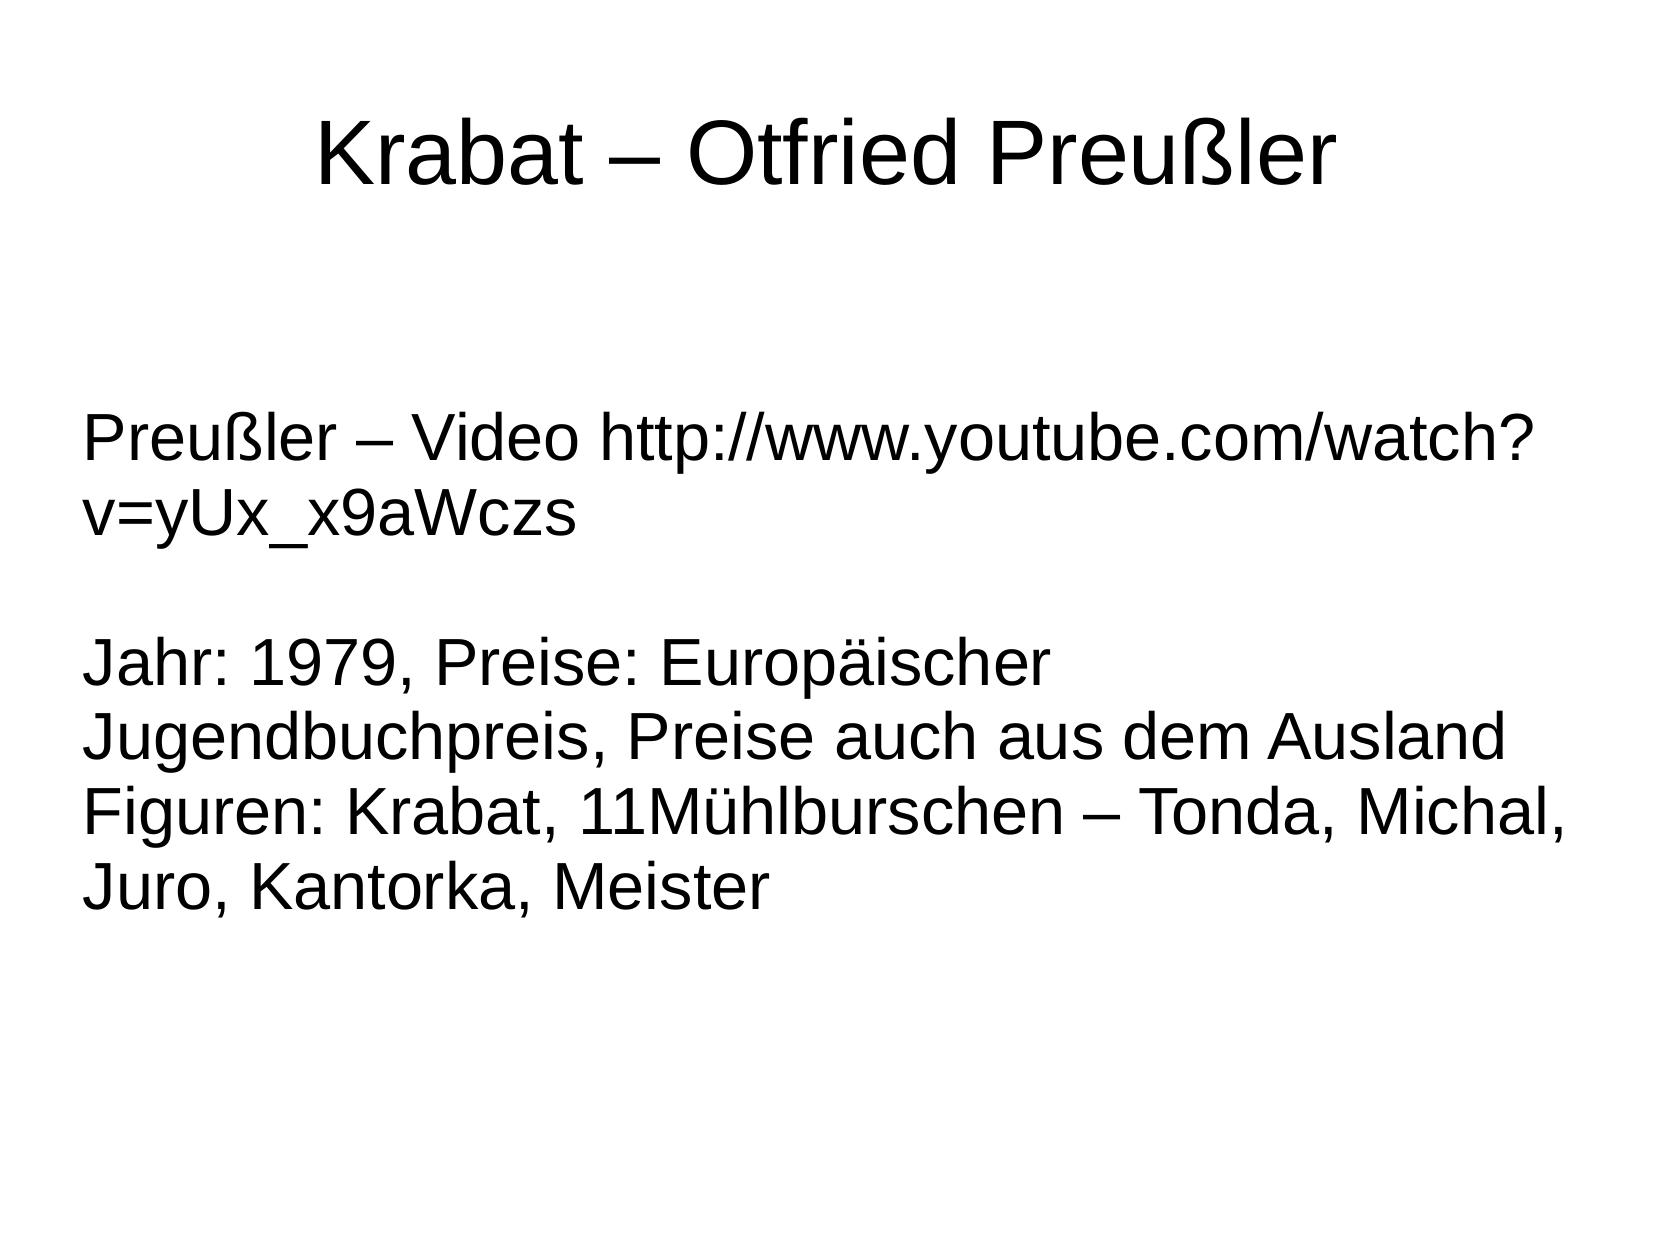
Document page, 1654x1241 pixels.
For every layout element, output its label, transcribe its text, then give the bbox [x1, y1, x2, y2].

title Krabat – Otfried Preußler [82, 49, 1571, 257]
subtitle Preußler – Video http://www.youtube.com/watch?v=yUx_x9aWczs Jahr: 1979, Preise: Europäischer Jugendbuchpreis, Preise auch aus dem Ausland Figuren: Krabat, 11Mühlburschen – Tonda, Michal, Juro, Kantorka, Meister [82, 290, 1571, 1109]
